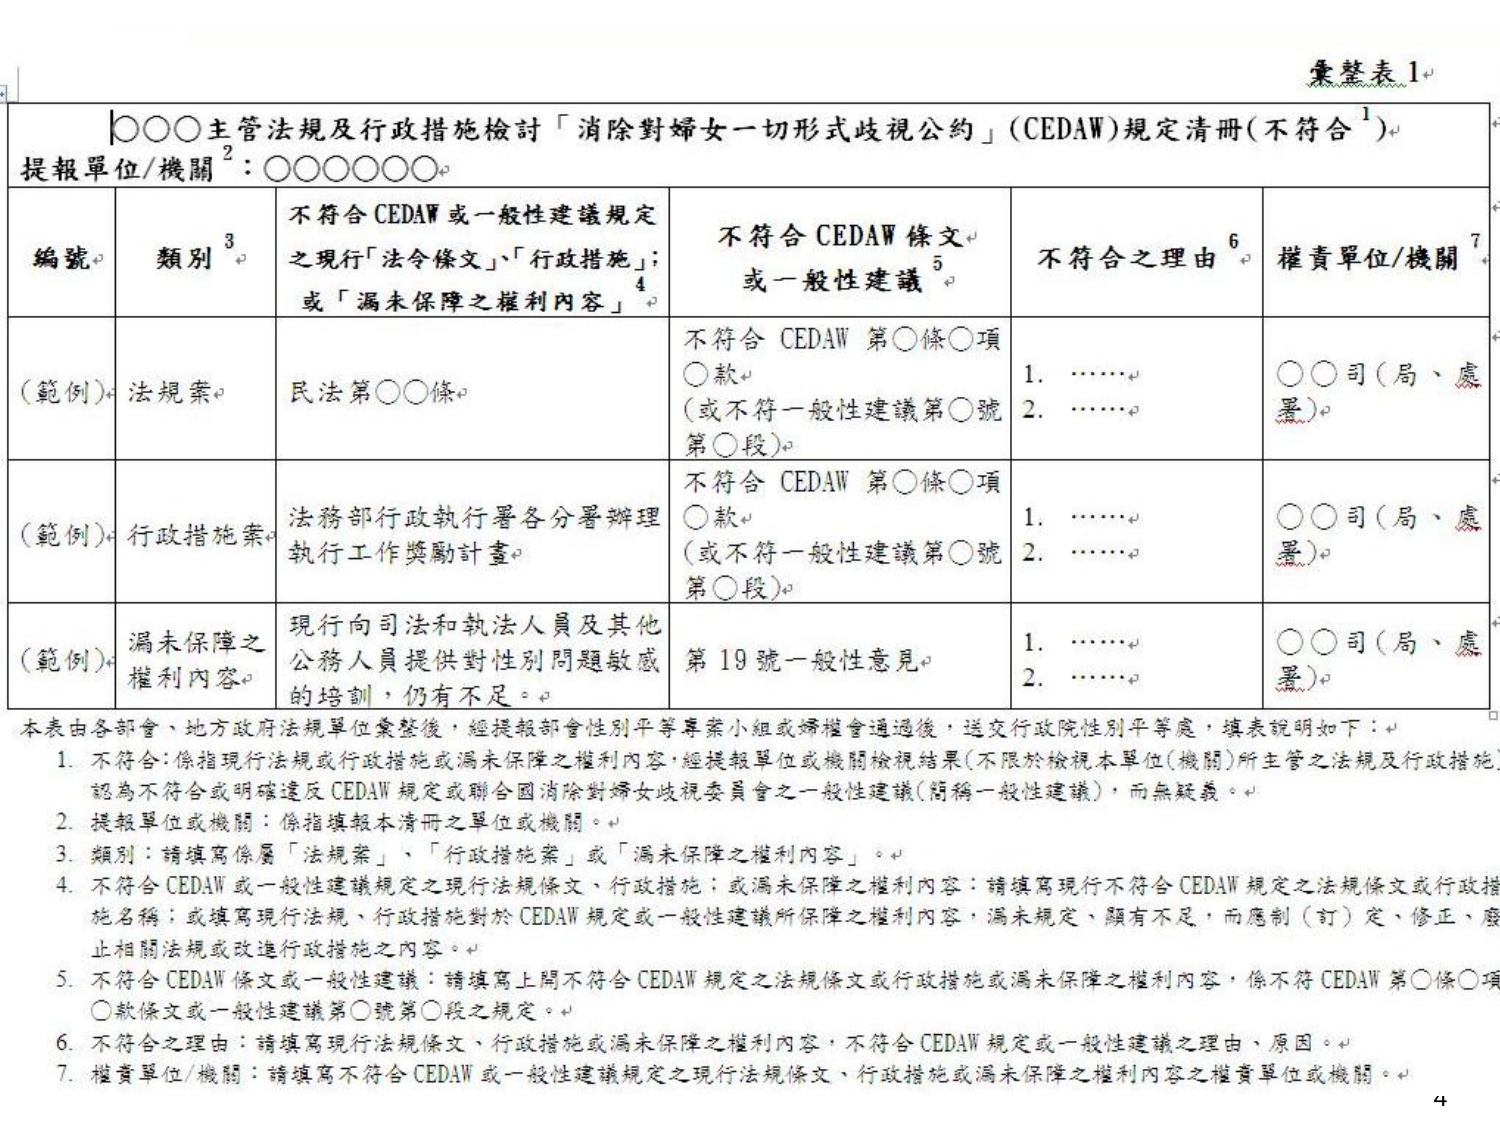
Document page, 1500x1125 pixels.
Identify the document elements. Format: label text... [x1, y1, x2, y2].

text_box <編號> [1112, 1096, 1463, 1123]
picture [0, 29, 1500, 1096]
